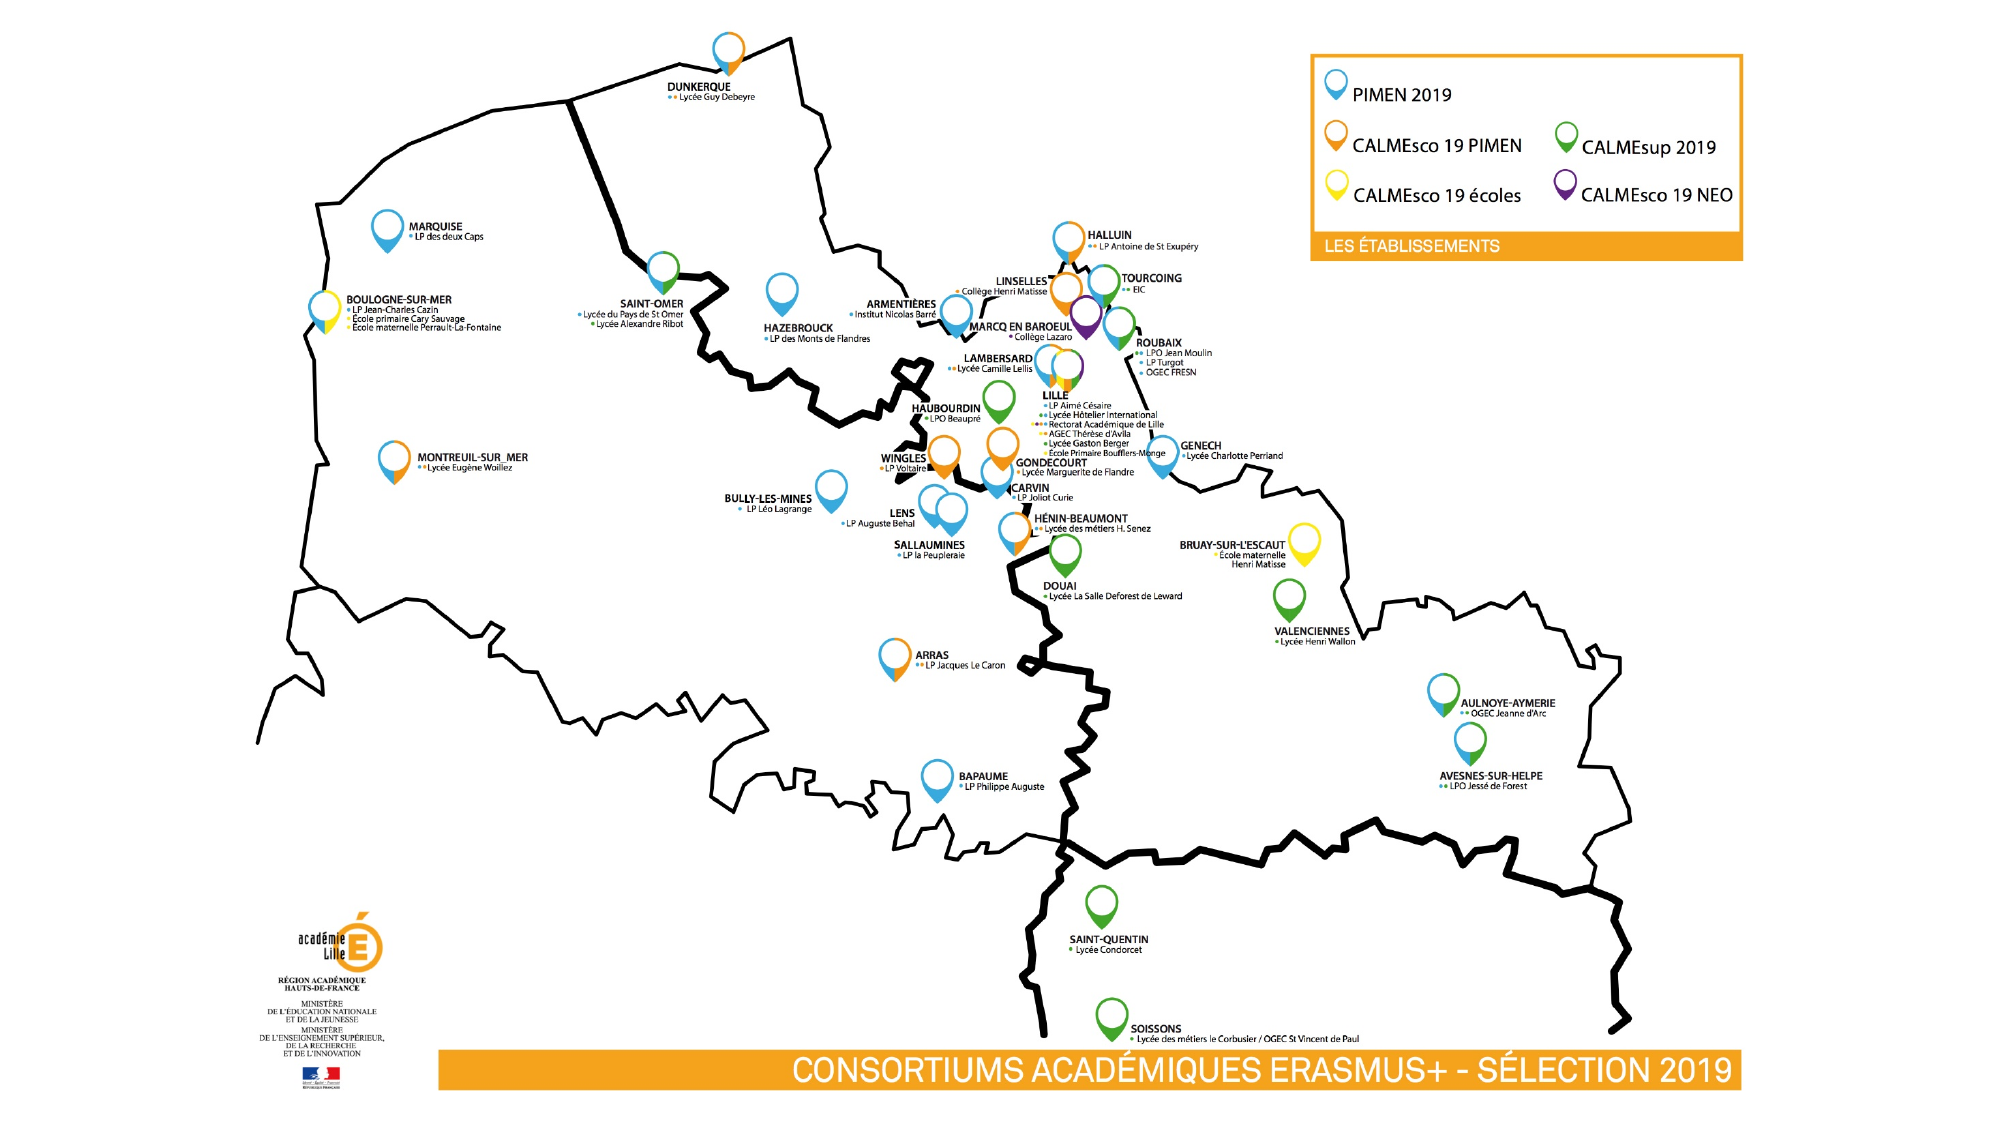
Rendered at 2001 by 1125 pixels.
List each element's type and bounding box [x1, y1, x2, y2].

picture [207, 0, 1793, 1125]
